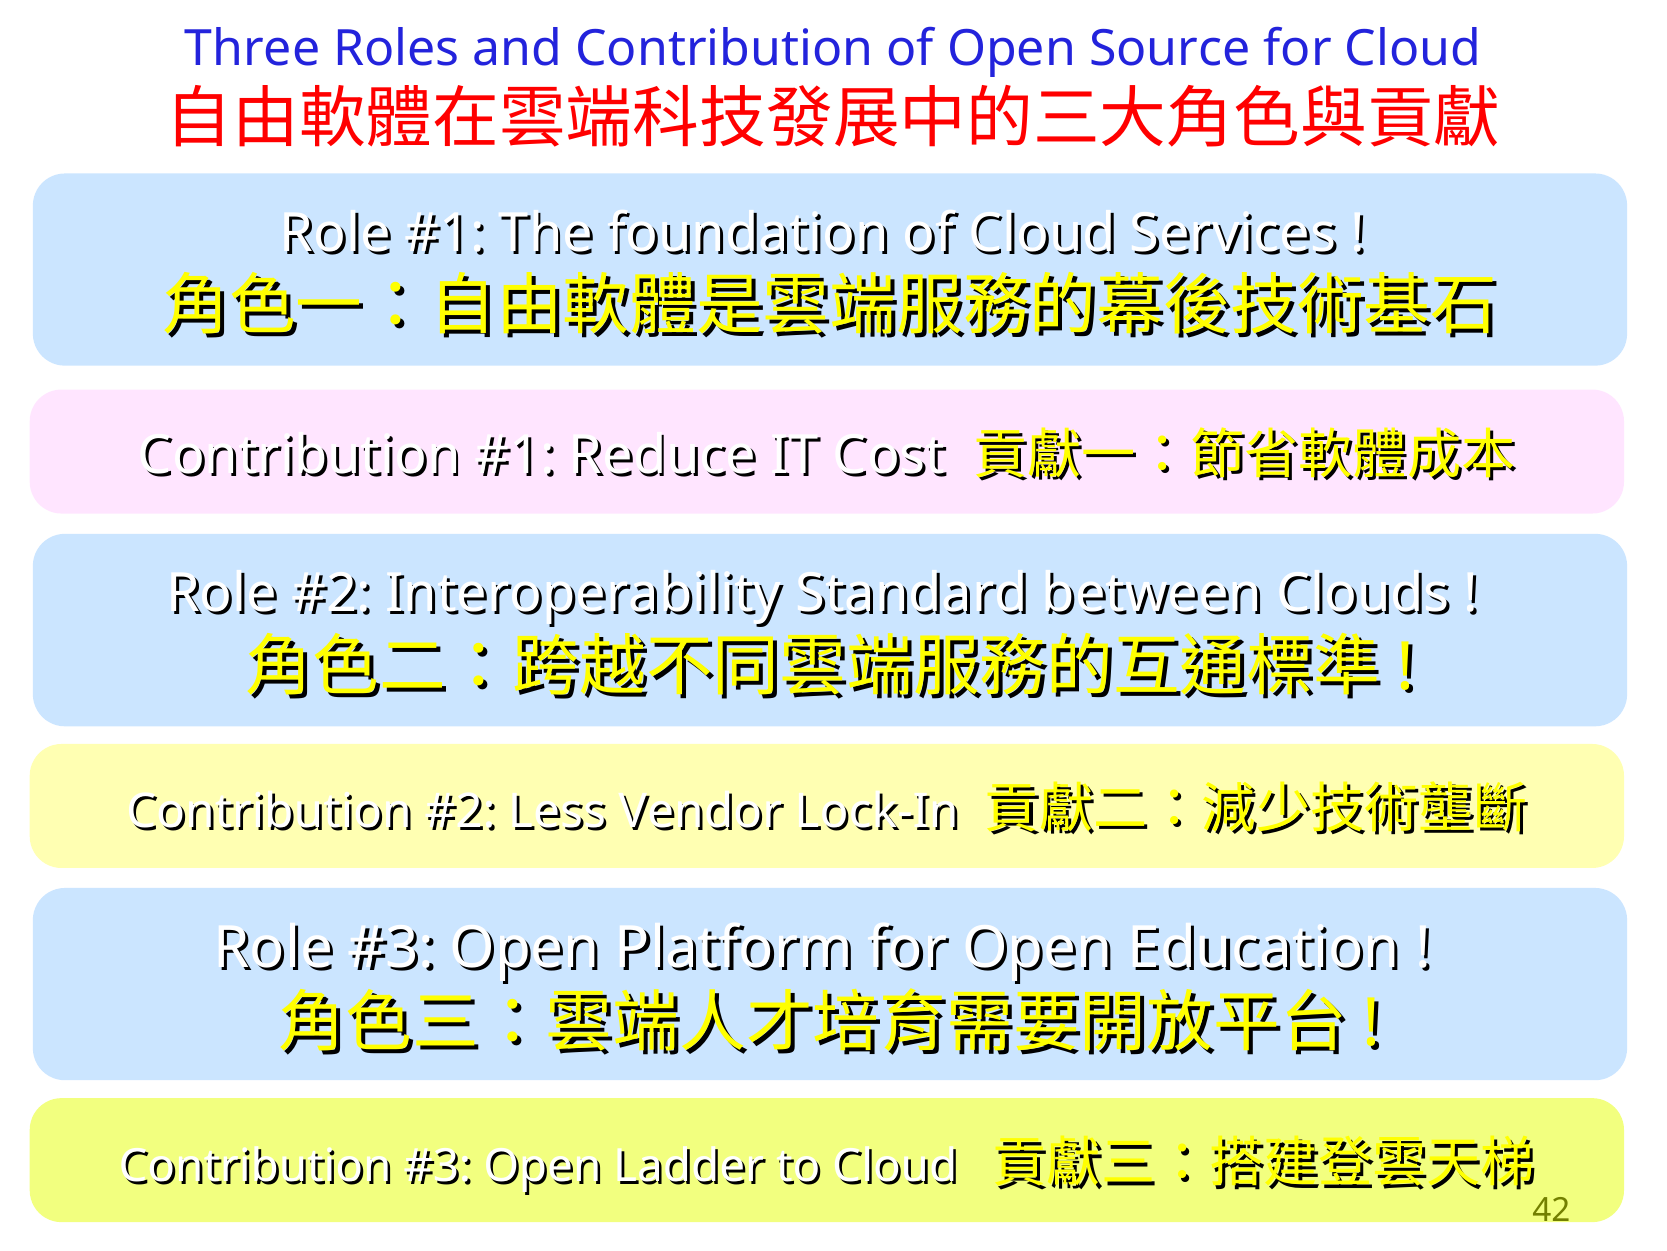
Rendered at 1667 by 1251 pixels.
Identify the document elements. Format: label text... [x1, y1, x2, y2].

text_box Three Roles and Contribution of Open Source for Cloud 自由軟體在雲端科技發展中的三大角色與貢獻 [0, 7, 1667, 193]
text_box Role #3: Open Platform for Open Education ! 角色三：雲端人才培育需要開放平台! [32, 887, 1628, 1081]
text_box Contribution #2: Less Vendor Lock-In 貢獻二：減少技術壟斷 [29, 743, 1625, 868]
text_box Contribution #1: Reduce IT Cost 貢獻一：節省軟體成本 [29, 389, 1625, 514]
text_box Contribution #3: Open Ladder to Cloud 貢獻三：搭建登雲天梯 [29, 1098, 1625, 1223]
text_box Role #2: Interoperability Standard between Clouds ! 角色二：跨越不同雲端服務的互通標準! [32, 533, 1628, 727]
text_box Role #1: The foundation of Cloud Services ! 角色一：自由軟體是雲端服務的幕後技術基石 [32, 193, 1628, 366]
